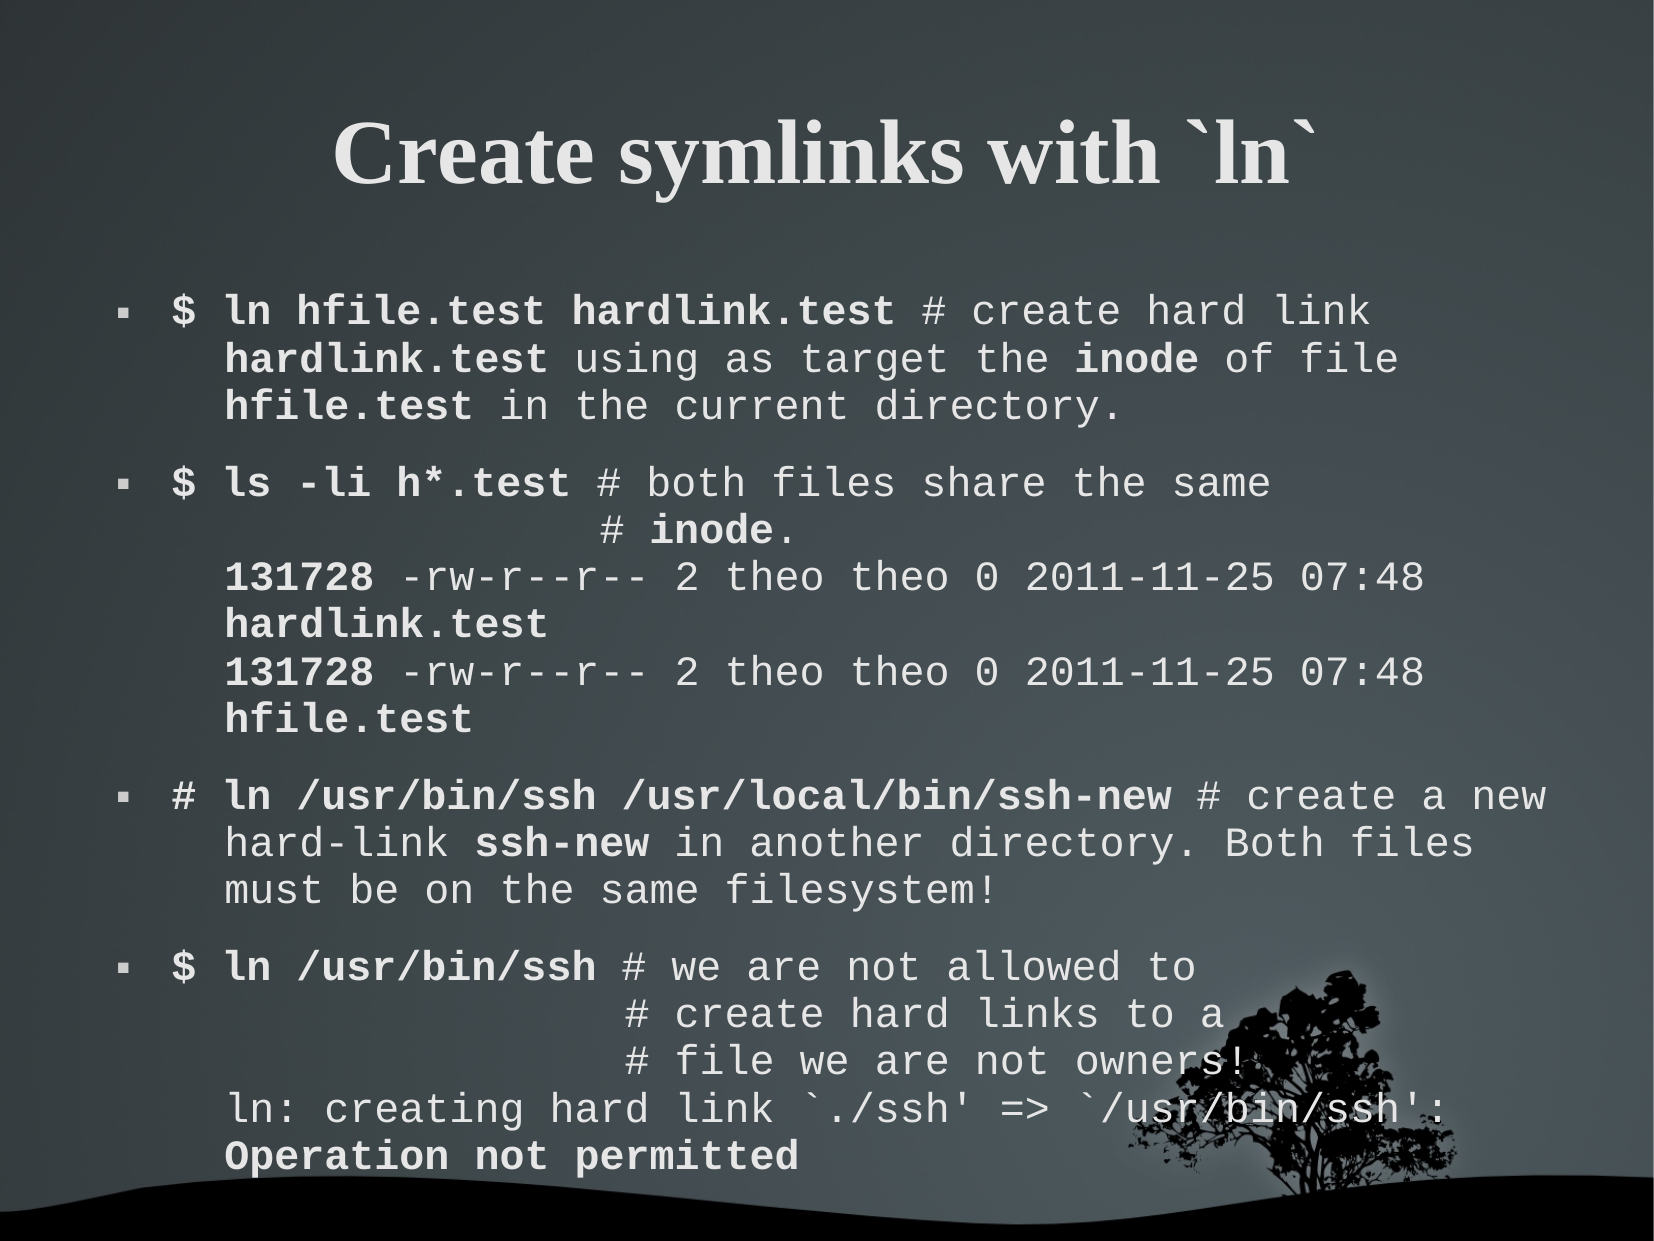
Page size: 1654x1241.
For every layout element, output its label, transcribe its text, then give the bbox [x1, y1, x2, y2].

list $ ln hfile.test hardlink.test # create hard link hardlink.test using as target the inode of file hfile.test in the current directory. $ ls -li h*.test # both files share the same # inode. 131728 -rw-r--r-- 2 theo theo 0 2011-11-25 07:48 hardlink.test 131728 -rw-r--r-- 2 theo theo 0 2011-11-25 07:48 hfile.test # ln /usr/bin/ssh /usr/local/bin/ssh-new # create a new hard-link ssh-new in another directory. Both files must be on the same filesystem! $ ln /usr/bin/ssh # we are not allowed to # create hard links to a # file we are not owners! ln: creating hard link `./ssh' => `/usr/bin/ssh': Operation not permitted [82, 290, 1571, 1213]
picture [0, 0, 1654, 1241]
title Create symlinks with `ln` [82, 33, 1571, 273]
